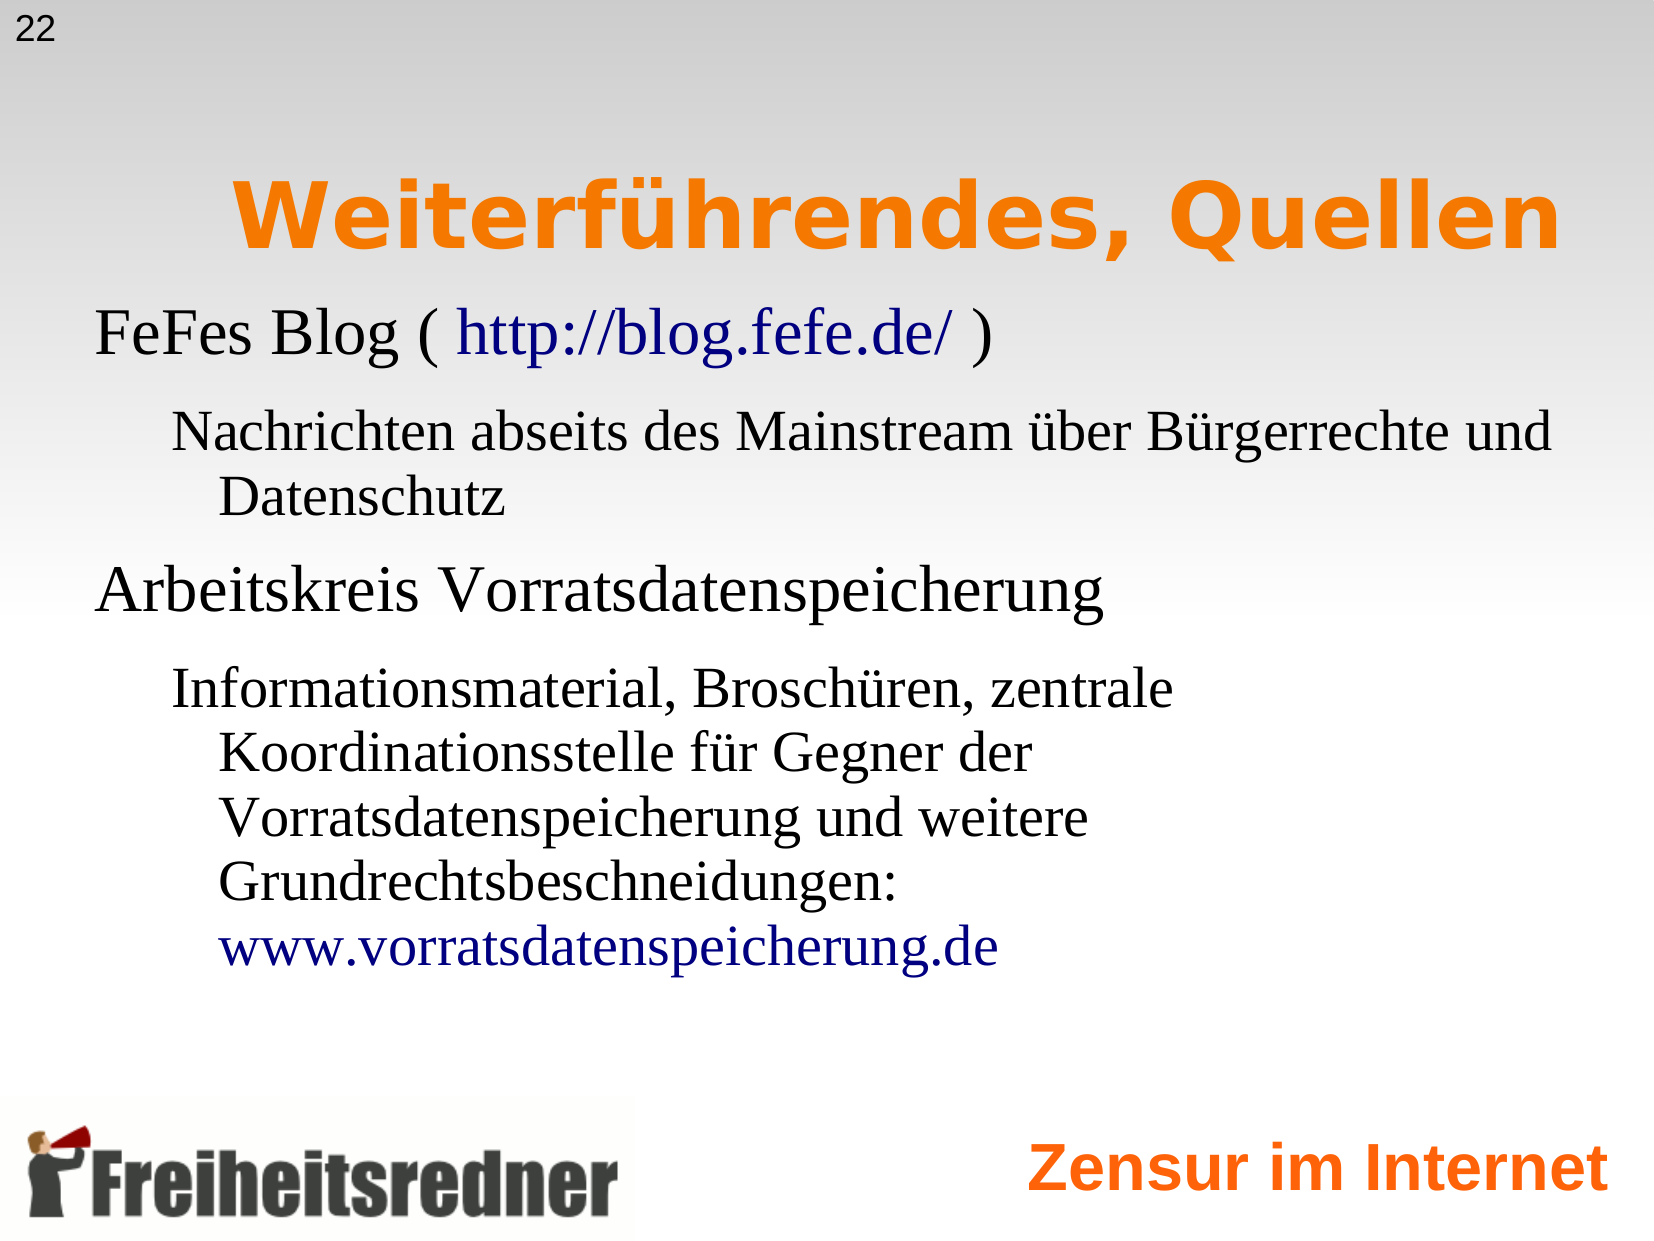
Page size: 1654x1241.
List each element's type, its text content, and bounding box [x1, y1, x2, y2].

list FeFes Blog ( http://blog.fefe.de/ ) Nachrichten abseits des Mainstream über Bürgerrechte und Datenschutz Arbeitskreis Vorratsdatenspeicherung Informationsmaterial, Broschüren, zentrale Koordinationsstelle für Gegner der Vorratsdatenspeicherung und weitere Grundrechtsbeschneidungen: www.vorratsdatenspeicherung.de [76, 295, 1565, 1127]
picture [0, 1096, 635, 1241]
title Weiterführendes, Quellen [76, 163, 1565, 271]
